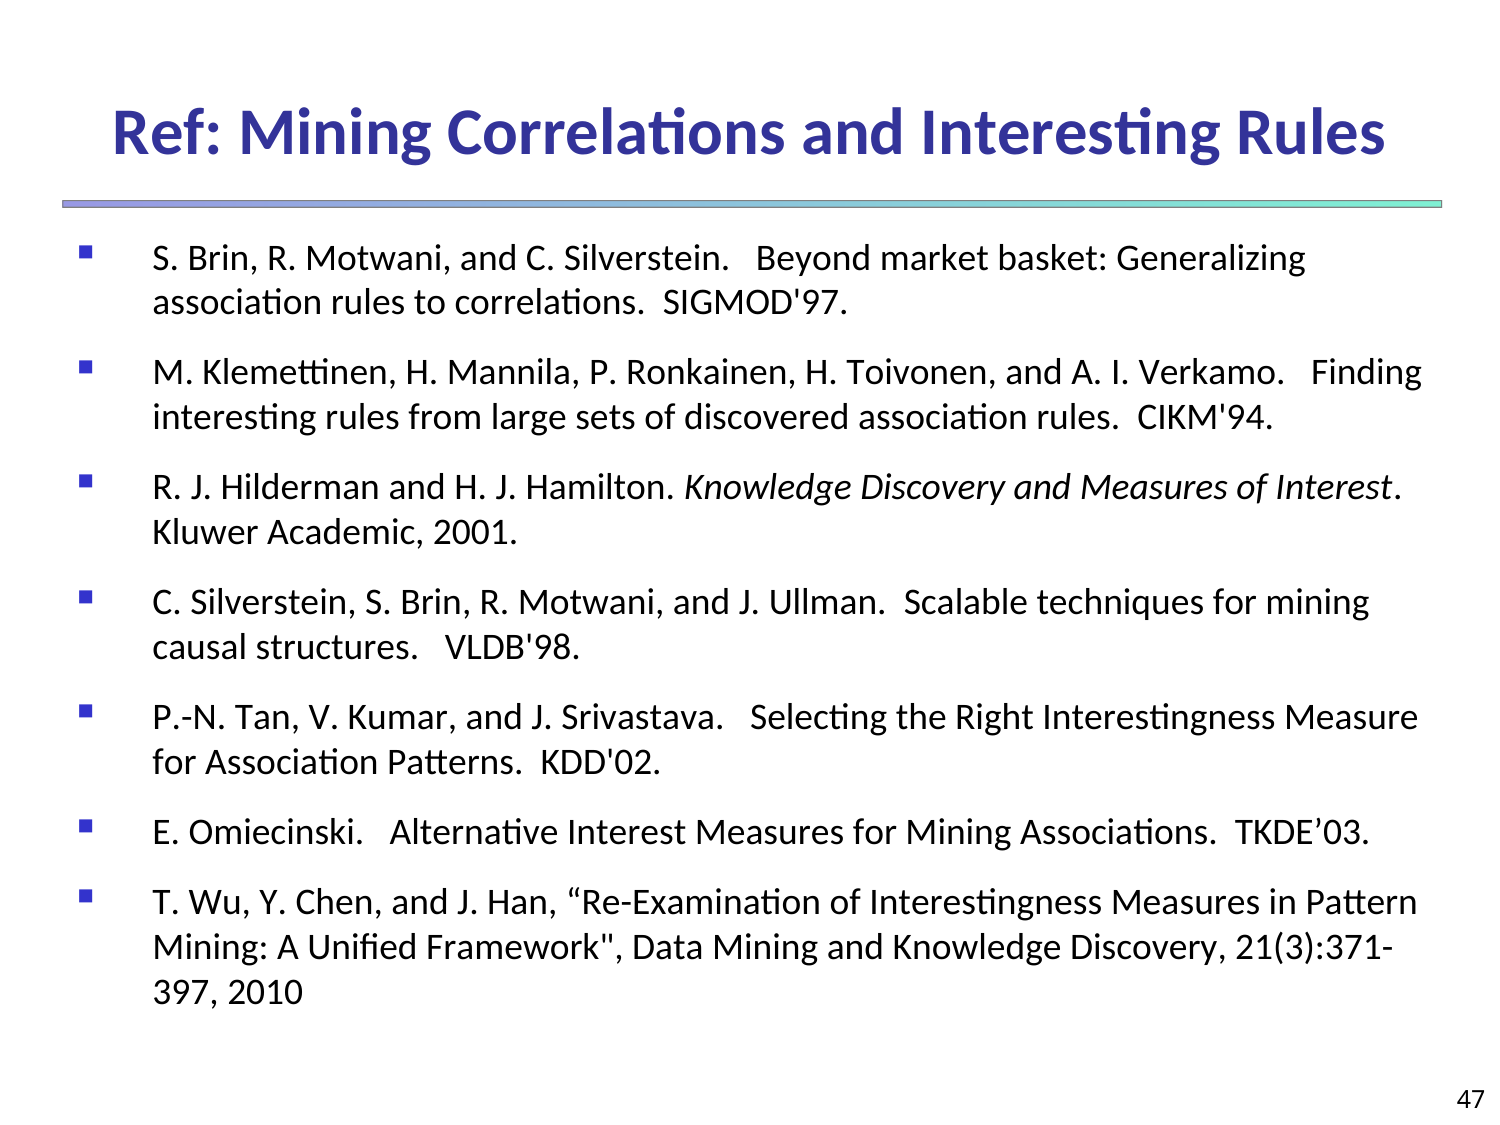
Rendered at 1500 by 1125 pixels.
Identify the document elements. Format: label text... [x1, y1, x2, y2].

title Ref: Mining Correlations and Interesting Rules [50, 0, 1450, 175]
text_box <number> [1187, 1062, 1500, 1125]
list S. Brin, R. Motwani, and C. Silverstein. Beyond market basket: Generalizing association rules to correlations. SIGMOD'97. M. Klemettinen, H. Mannila, P. Ronkainen, H. Toivonen, and A. I. Verkamo. Finding interesting rules from large sets of discovered association rules. CIKM'94. R. J. Hilderman and H. J. Hamilton. Knowledge Discovery and Measures of Interest. Kluwer Academic, 2001. C. Silverstein, S. Brin, R. Motwani, and J. Ullman. Scalable techniques for mining causal structures. VLDB'98. P.-N. Tan, V. Kumar, and J. Srivastava. Selecting the Right Interestingness Measure for Association Patterns. KDD'02. E. Omiecinski. Alternative Interest Measures for Mining Associations. TKDE’03. T. Wu, Y. Chen, and J. Han, “Re-Examination of Interestingness Measures in Pattern Mining: A Unified Framework", Data Mining and Knowledge Discovery, 21(3):371-397, 2010 [62, 224, 1450, 1110]
